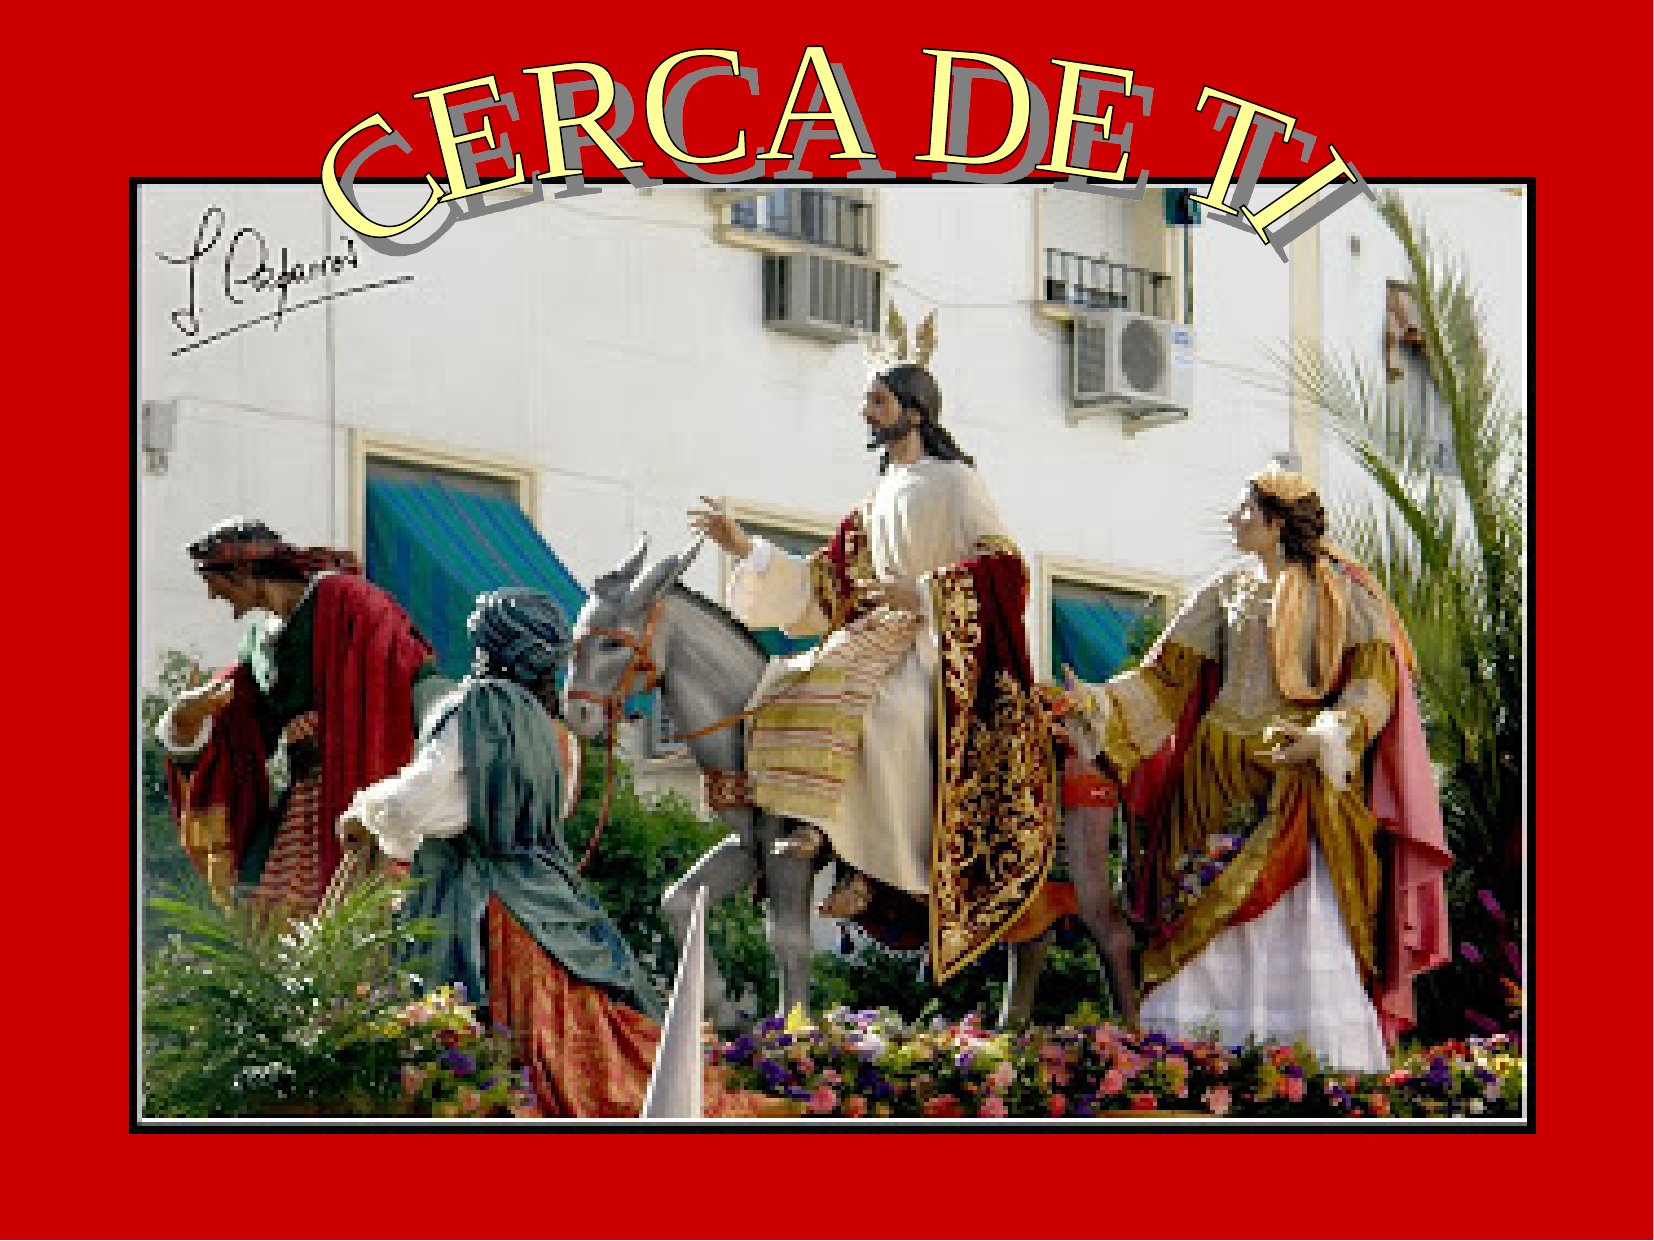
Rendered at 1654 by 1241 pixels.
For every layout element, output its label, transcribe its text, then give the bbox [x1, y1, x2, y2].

text_box CERCA DE TI [521, 62, 644, 180]
text_box CERCA DE TI [645, 48, 746, 164]
text_box CERCA DE TI [1188, 85, 1297, 216]
text_box CERCA DE TI [1240, 144, 1358, 245]
text_box CERCA DE TI [756, 46, 877, 160]
text_box CERCA DE TI [321, 74, 526, 238]
picture [337, 177, 432, 226]
picture [129, 177, 1536, 1134]
text_box CERCA DE TI [914, 48, 1030, 165]
picture [465, 177, 507, 188]
picture [434, 177, 451, 195]
text_box CERCA DE TI [1035, 58, 1135, 182]
